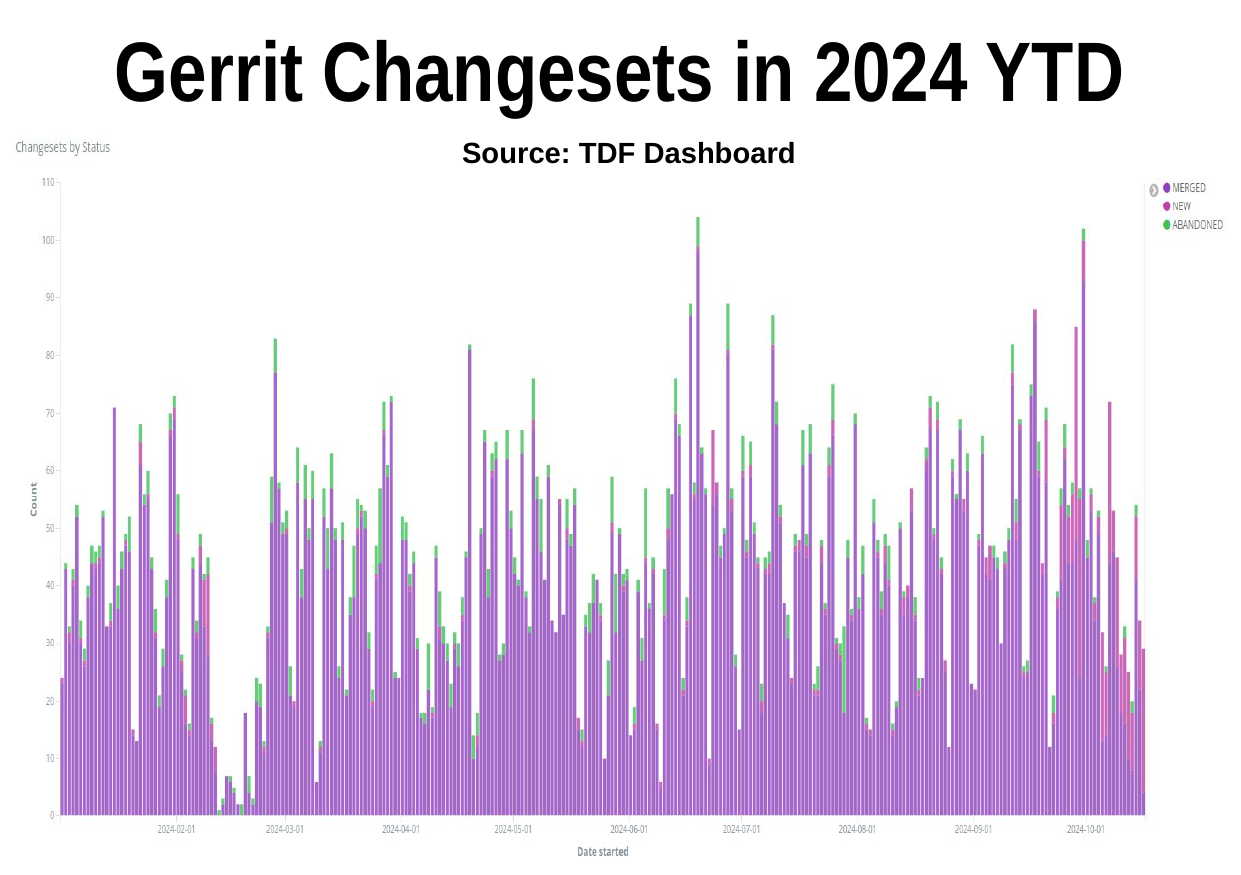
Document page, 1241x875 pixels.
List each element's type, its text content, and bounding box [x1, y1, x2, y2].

title Gerrit Changesets in 2024 YTD [11, 12, 1229, 131]
picture [11, 131, 1229, 863]
text_box Source: TDF Dashboard [447, 130, 812, 184]
